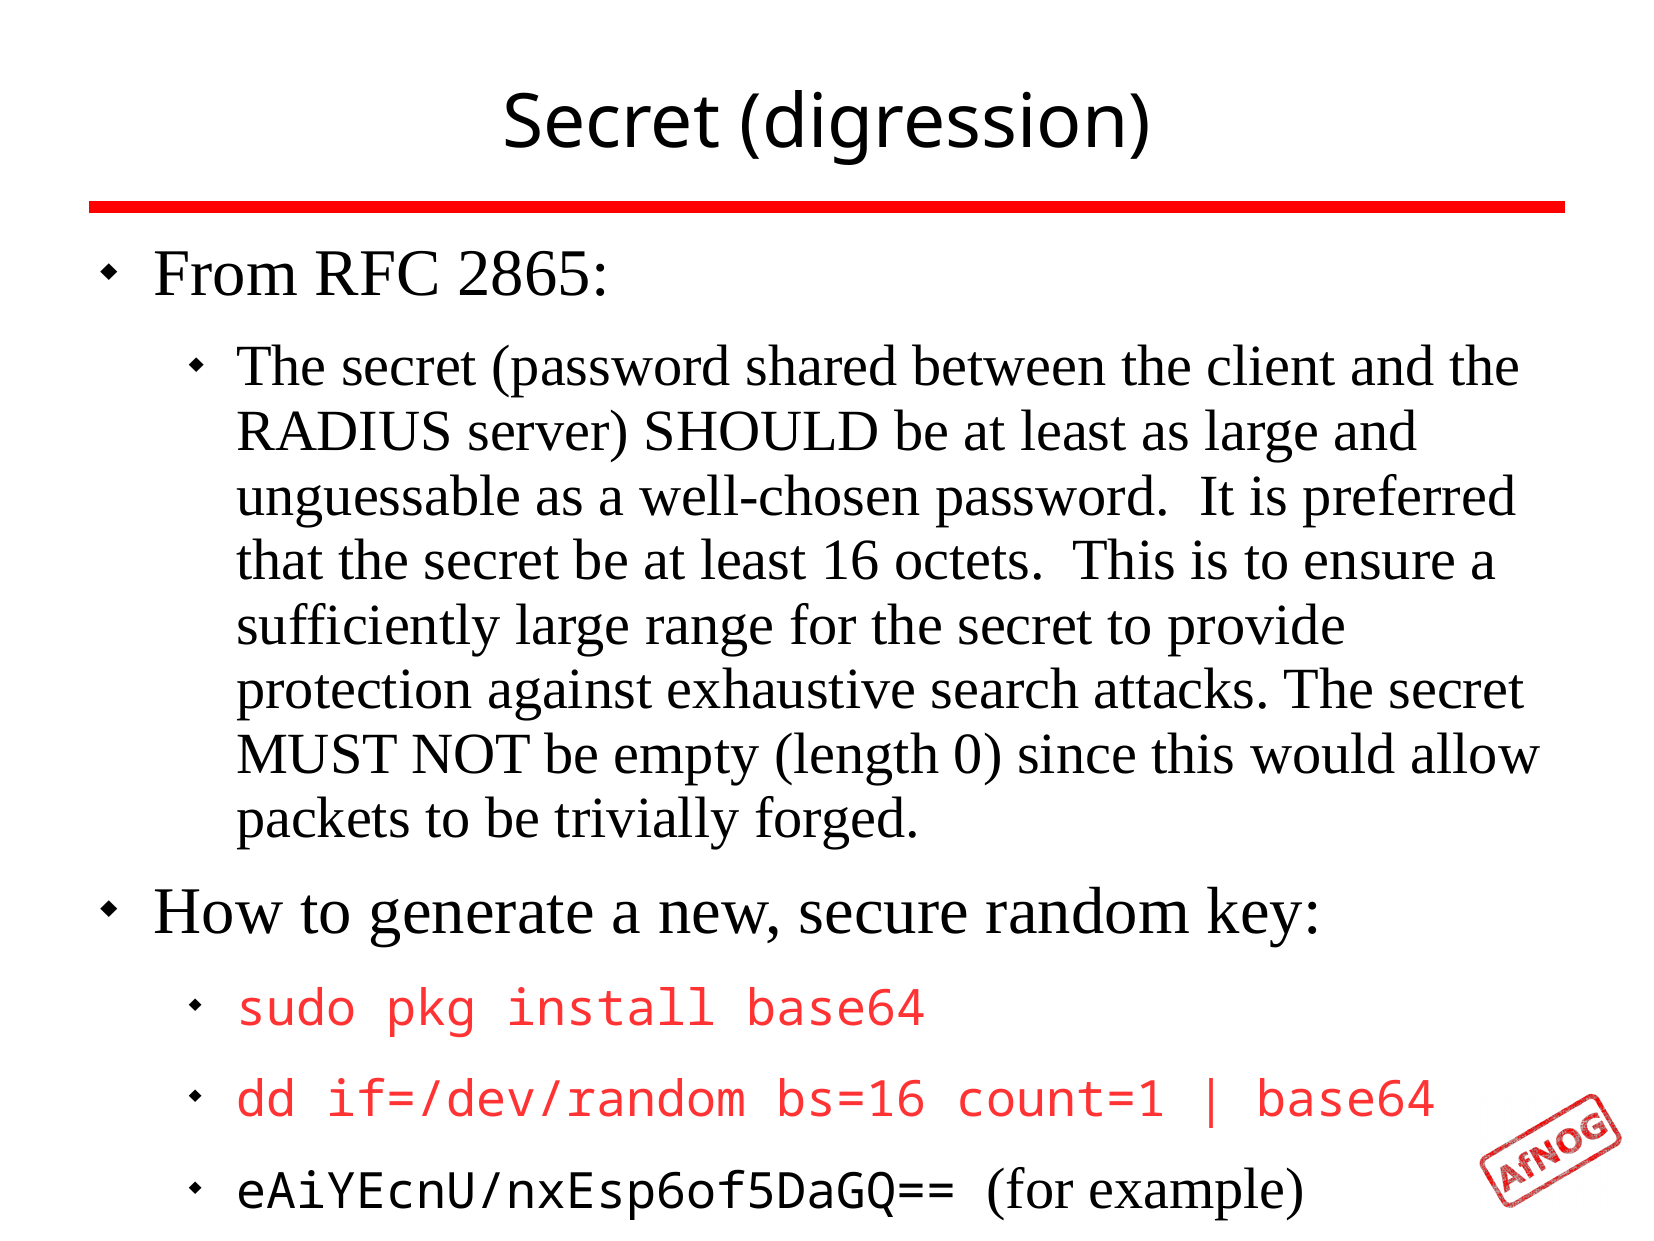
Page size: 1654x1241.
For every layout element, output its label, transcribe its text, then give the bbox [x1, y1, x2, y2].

list From RFC 2865: The secret (password shared between the client and the RADIUS server) SHOULD be at least as large and unguessable as a well-chosen password. It is preferred that the secret be at least 16 octets. This is to ensure a sufficiently large range for the secret to provide protection against exhaustive search attacks. The secret MUST NOT be empty (length 0) since this would allow packets to be trivially forged. How to generate a new, secure random key: sudo pkg install base64 dd if=/dev/random bs=16 count=1 | base64 eAiYEcnU/nxEsp6of5DaGQ== (for example) [82, 236, 1571, 1184]
title Secret (digression) [82, 29, 1571, 207]
picture [1476, 1090, 1625, 1211]
